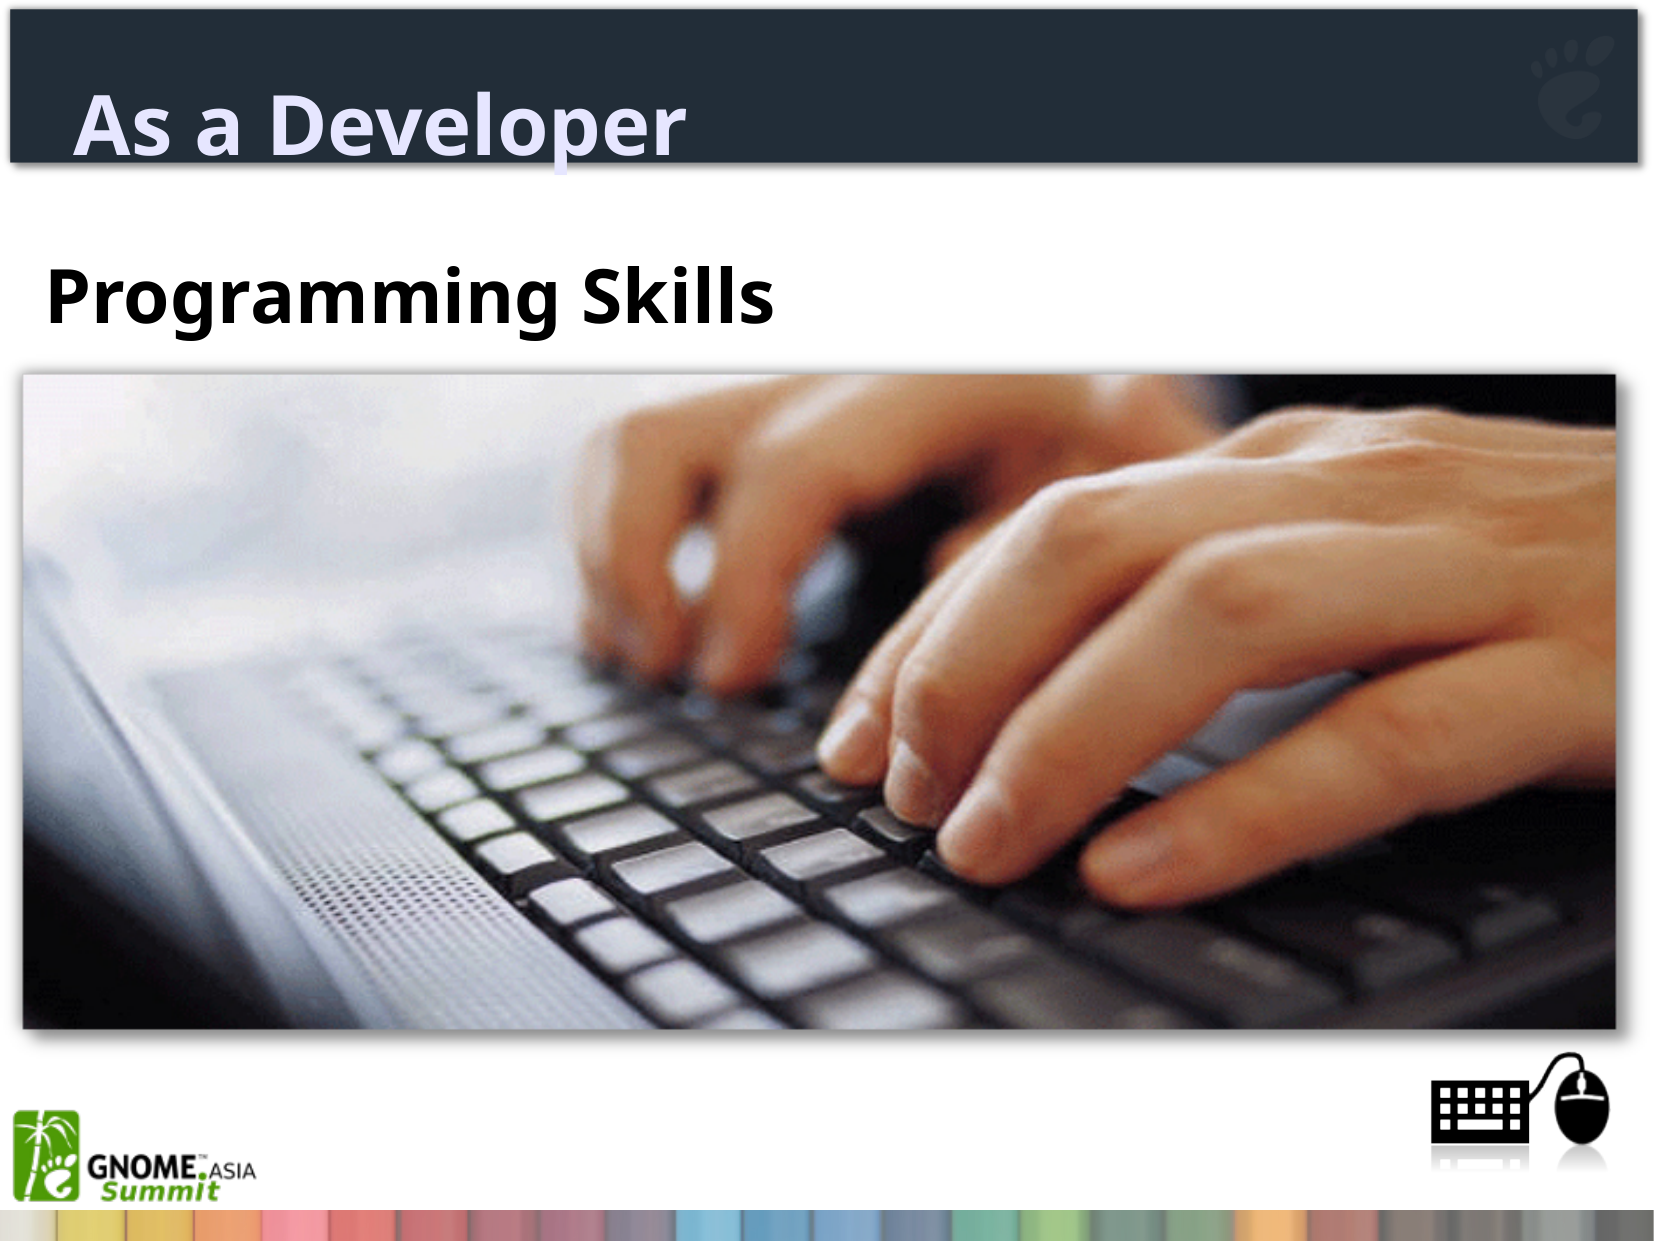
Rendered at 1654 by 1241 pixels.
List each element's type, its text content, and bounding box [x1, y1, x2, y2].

text_box Programming Skills [29, 236, 1063, 336]
picture [0, 1101, 1654, 1241]
picture [0, 0, 1654, 179]
text_box As a Developer [59, 59, 690, 168]
picture [0, 354, 1654, 1182]
